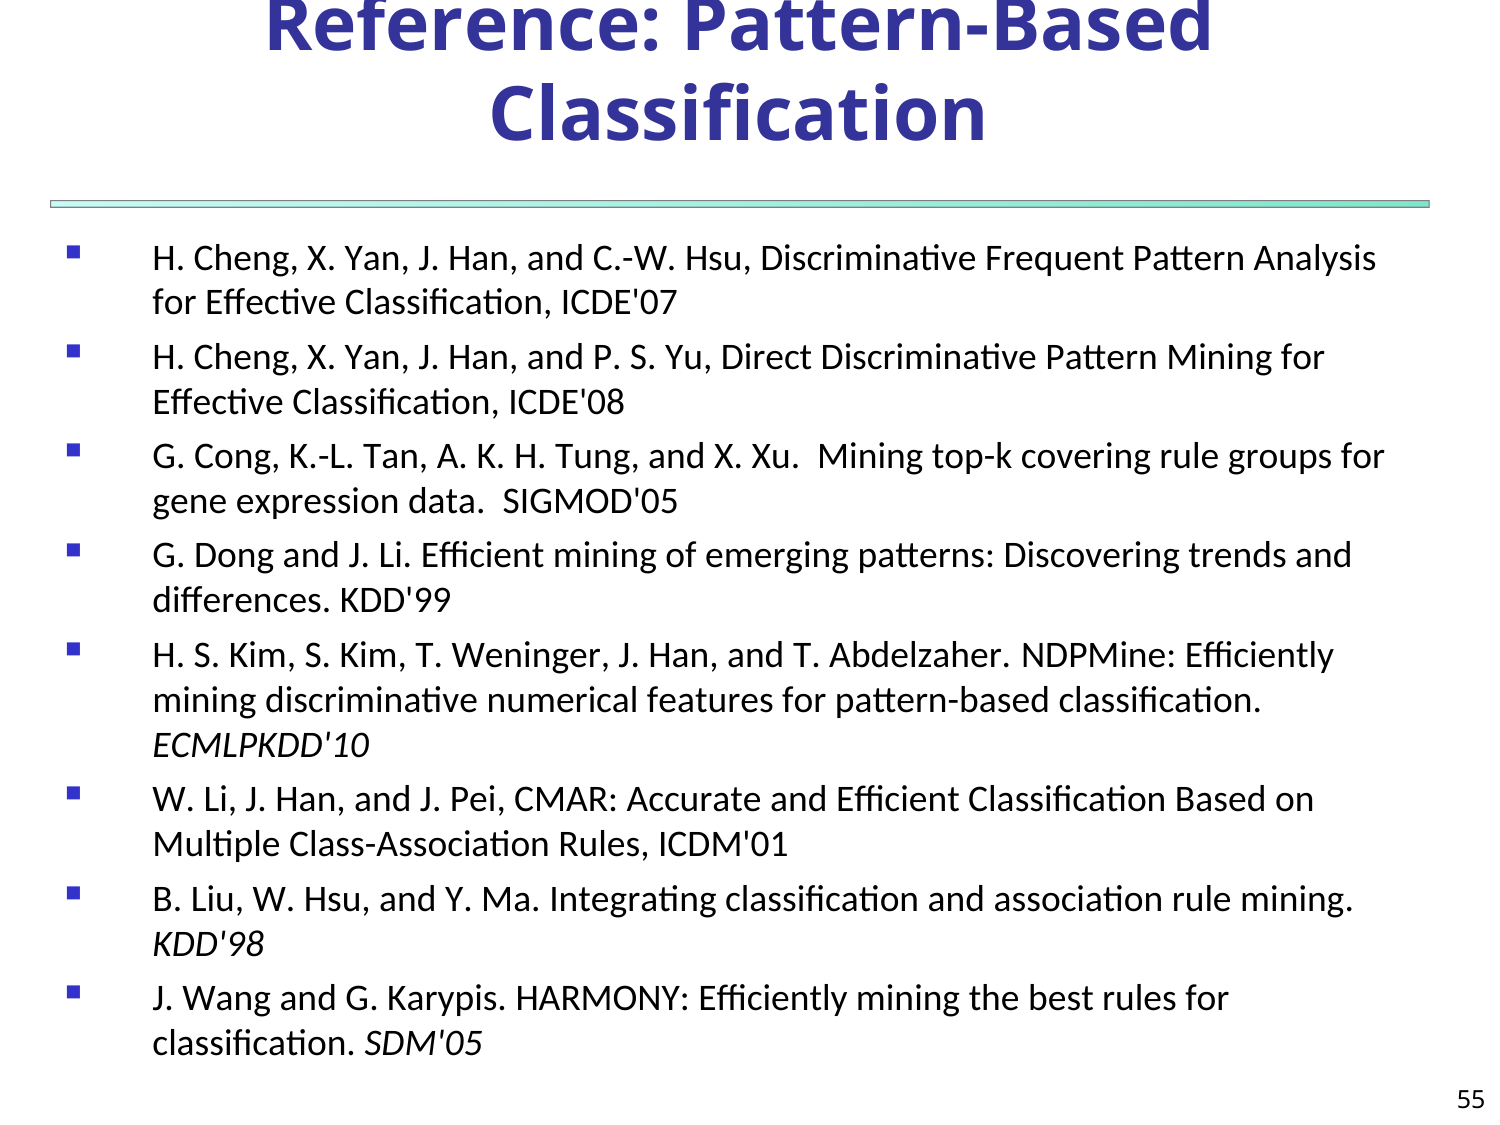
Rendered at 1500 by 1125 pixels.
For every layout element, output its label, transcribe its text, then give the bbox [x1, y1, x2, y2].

title Reference: Pattern-Based Classification [50, 0, 1429, 163]
text_box <number> [1187, 1062, 1500, 1125]
list H. Cheng, X. Yan, J. Han, and C.-W. Hsu, Discriminative Frequent Pattern Analysis for Effective Classification, ICDE'07 H. Cheng, X. Yan, J. Han, and P. S. Yu, Direct Discriminative Pattern Mining for Effective Classification, ICDE'08 G. Cong, K.-L. Tan, A. K. H. Tung, and X. Xu. Mining top-k covering rule groups for gene expression data. SIGMOD'05 G. Dong and J. Li. Efficient mining of emerging patterns: Discovering trends and differences. KDD'99 H. S. Kim, S. Kim, T. Weninger, J. Han, and T. Abdelzaher. NDPMine: Efficiently mining discriminative numerical features for pattern-based classification. ECMLPKDD'10 W. Li, J. Han, and J. Pei, CMAR: Accurate and Efficient Classification Based on Multiple Class-Association Rules, ICDM'01 B. Liu, W. Hsu, and Y. Ma. Integrating classification and association rule mining. KDD'98 J. Wang and G. Karypis. HARMONY: Efficiently mining the best rules for classification. SDM'05 [49, 224, 1438, 1125]
